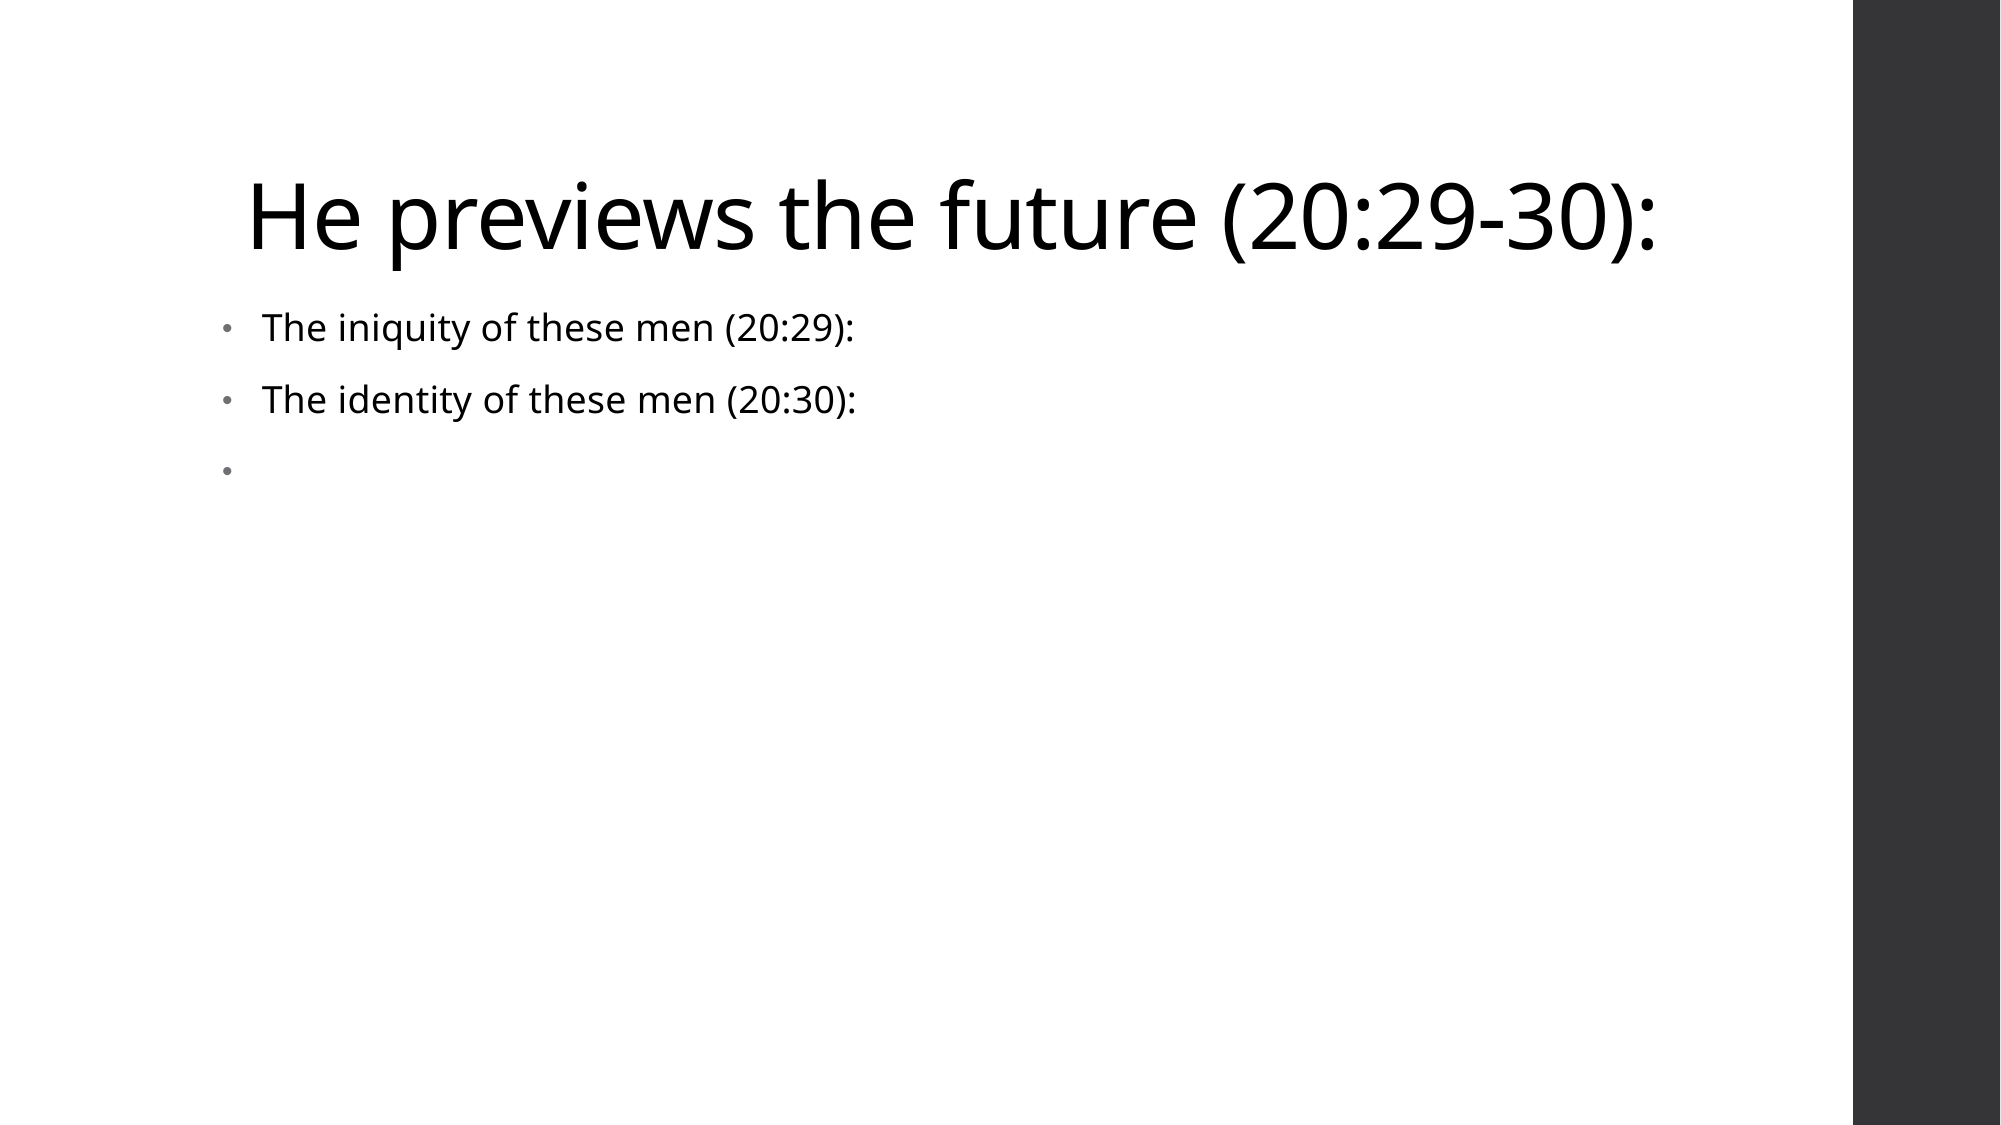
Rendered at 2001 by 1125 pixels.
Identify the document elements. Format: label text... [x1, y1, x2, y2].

title He previews the future (20:29-30): [206, 60, 1797, 278]
list The iniquity of these men (20:29): The identity of these men (20:30): [206, 299, 1617, 1014]
